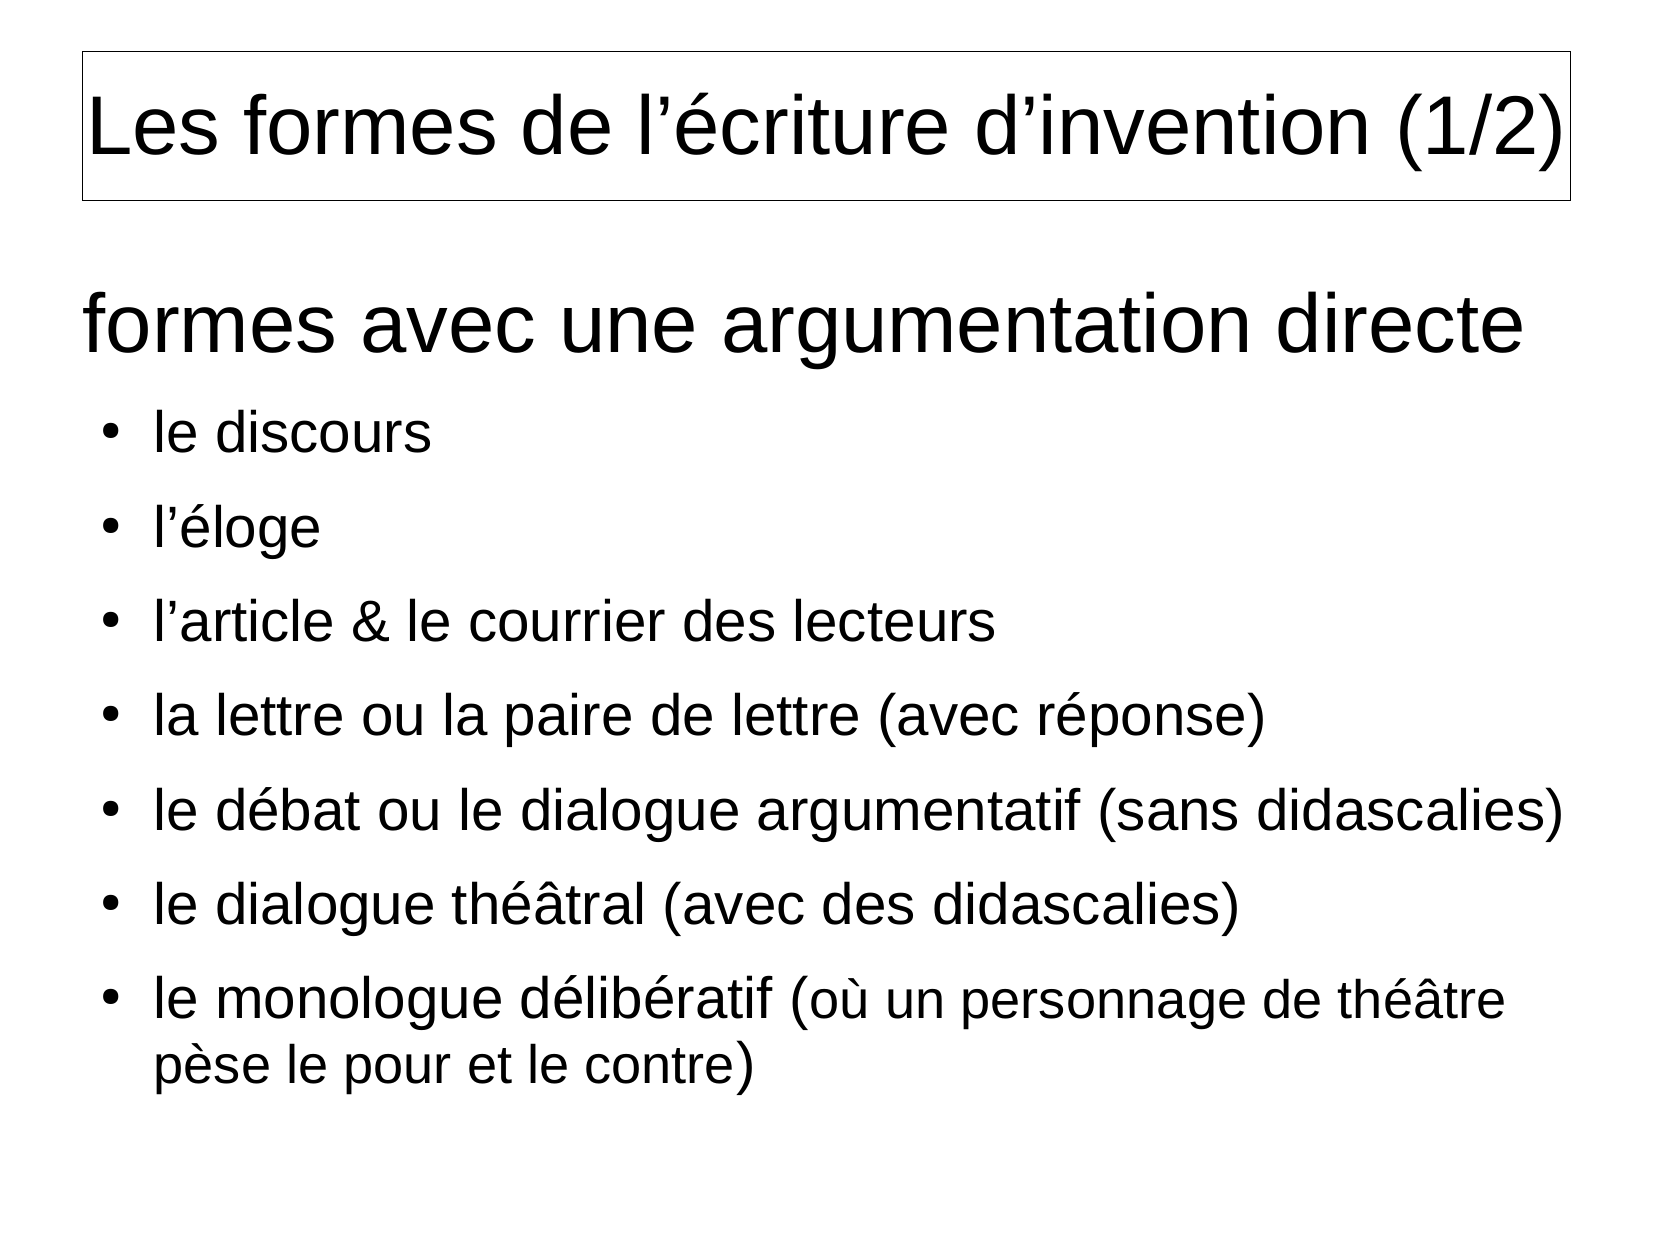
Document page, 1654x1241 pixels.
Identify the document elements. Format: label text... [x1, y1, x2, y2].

list formes avec une argumentation directe le discours l’éloge l’article & le courrier des lecteurs la lettre ou la paire de lettre (avec réponse) le débat ou le dialogue argumentatif (sans didascalies) le dialogue théâtral (avec des didascalies) le monologue délibératif (où un personnage de théâtre pèse le pour et le contre) [82, 277, 1571, 1095]
title Les formes de l’écriture d’invention (1/2) [82, 51, 1571, 201]
